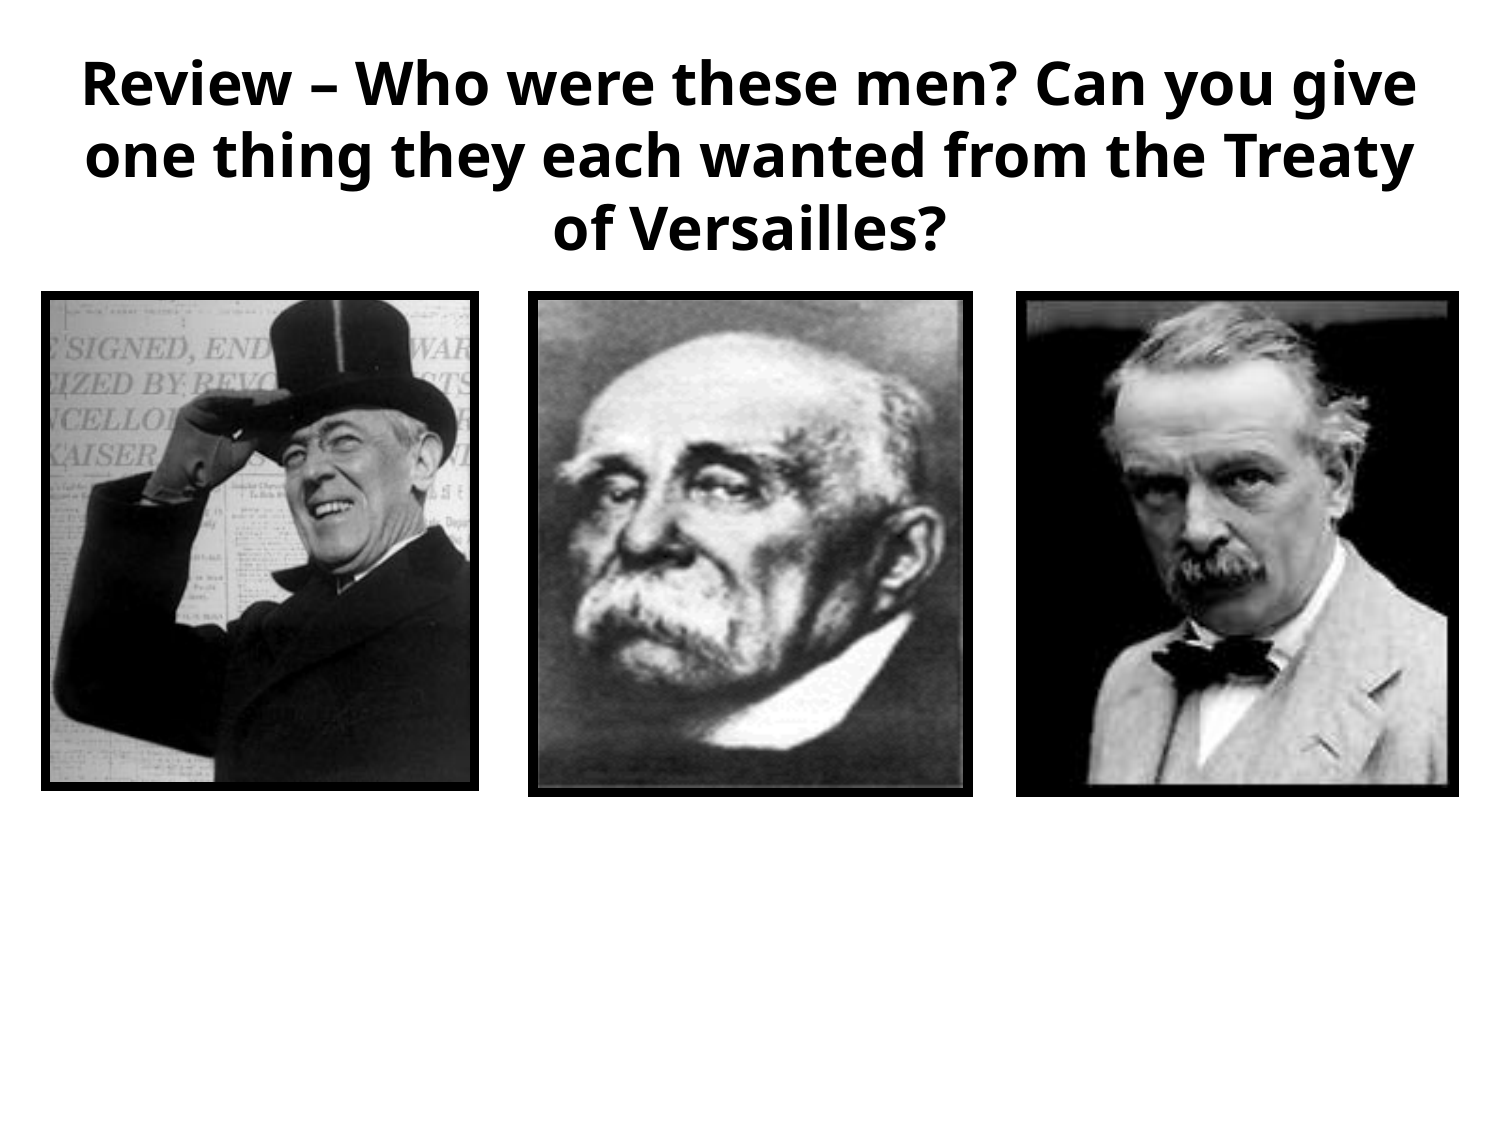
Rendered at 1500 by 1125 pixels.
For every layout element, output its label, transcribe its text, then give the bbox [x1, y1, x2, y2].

picture [537, 299, 964, 788]
picture [50, 299, 471, 782]
picture [1025, 299, 1451, 788]
title Review – Who were these men? Can you give one thing they each wanted from the Treaty of Versailles? [37, 37, 1463, 244]
